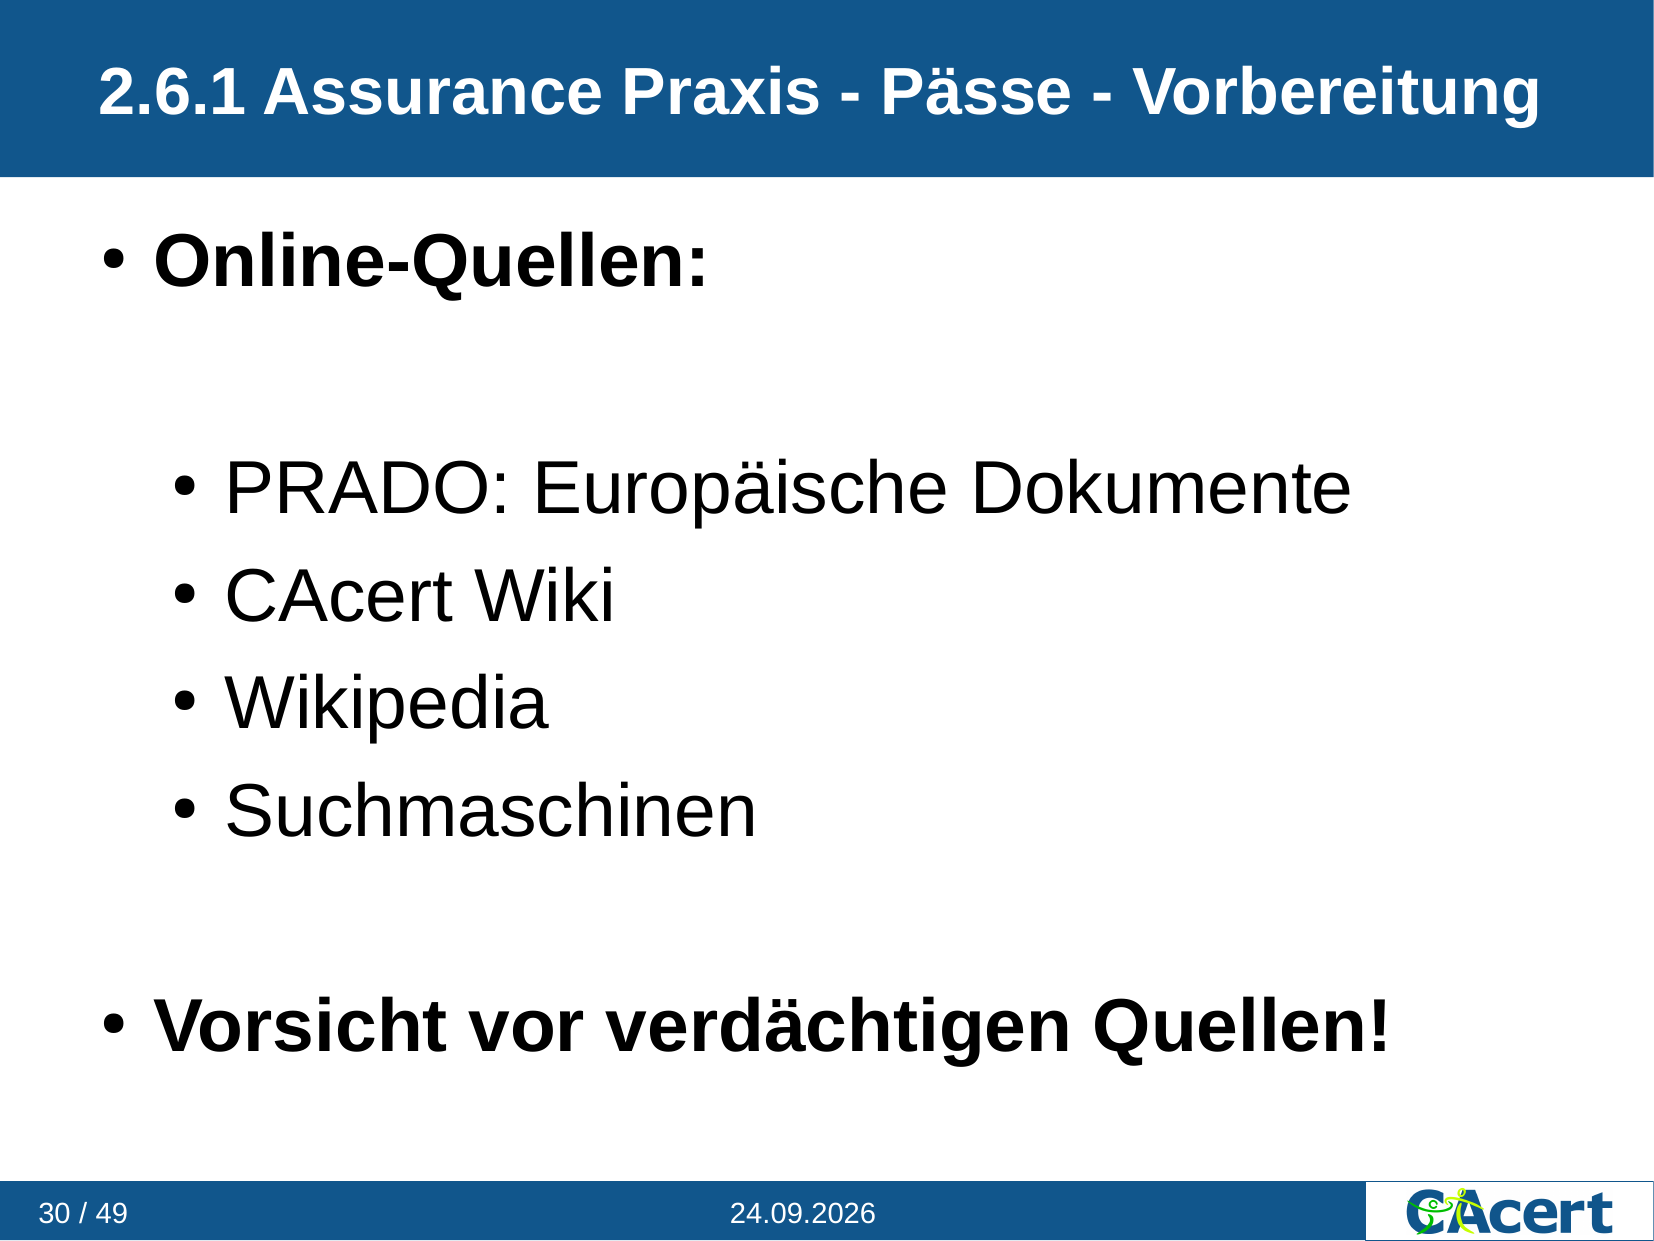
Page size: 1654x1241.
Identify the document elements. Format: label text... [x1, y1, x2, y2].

picture [1406, 1187, 1613, 1235]
list Online-Quellen: PRADO: Europäische Dokumente CAcert Wiki Wikipedia Suchmaschinen Vorsicht vor verdächtigen Quellen! [82, 218, 1571, 1091]
title 2.6.1 Assurance Praxis - Pässe - Vorbereitung [76, 17, 1565, 166]
